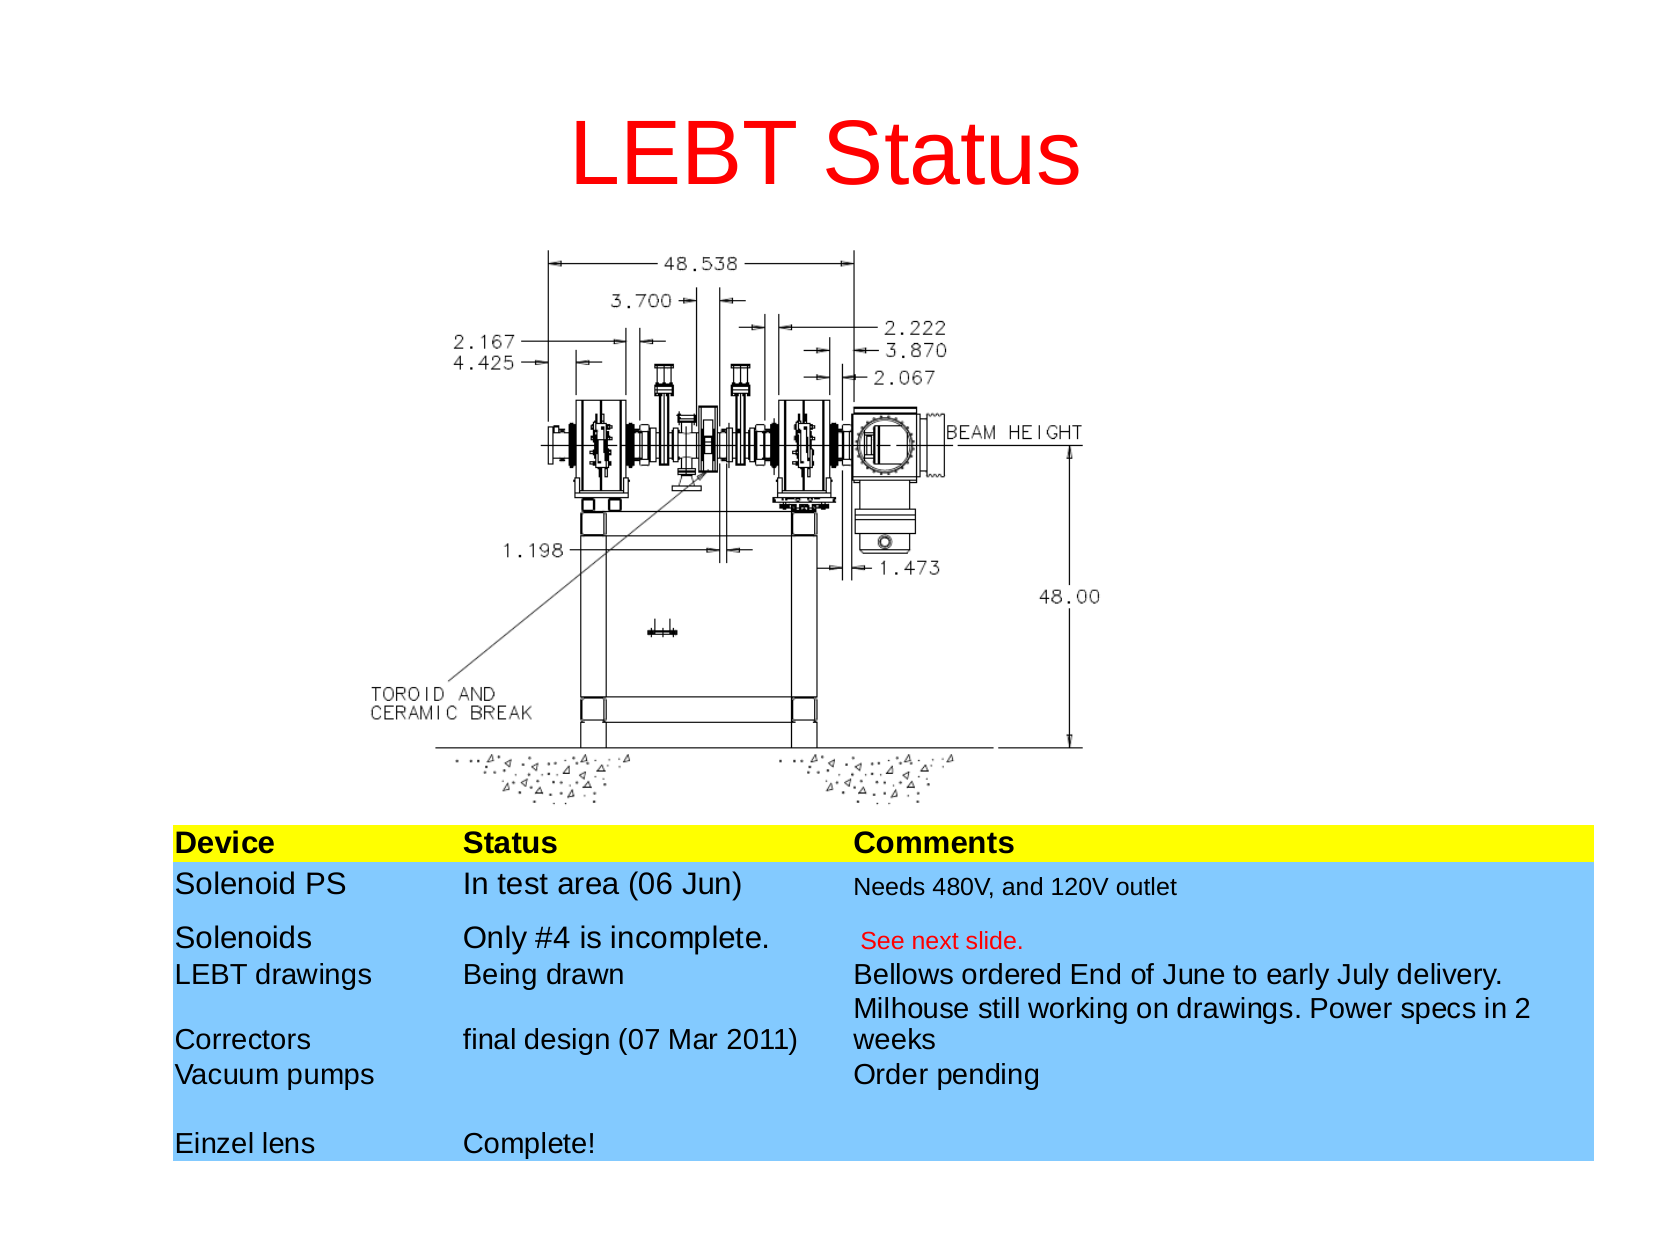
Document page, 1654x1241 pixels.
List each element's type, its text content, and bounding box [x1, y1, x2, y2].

title LEBT Status [82, 49, 1571, 257]
chart [172, 825, 1596, 1164]
picture [322, 257, 1194, 818]
